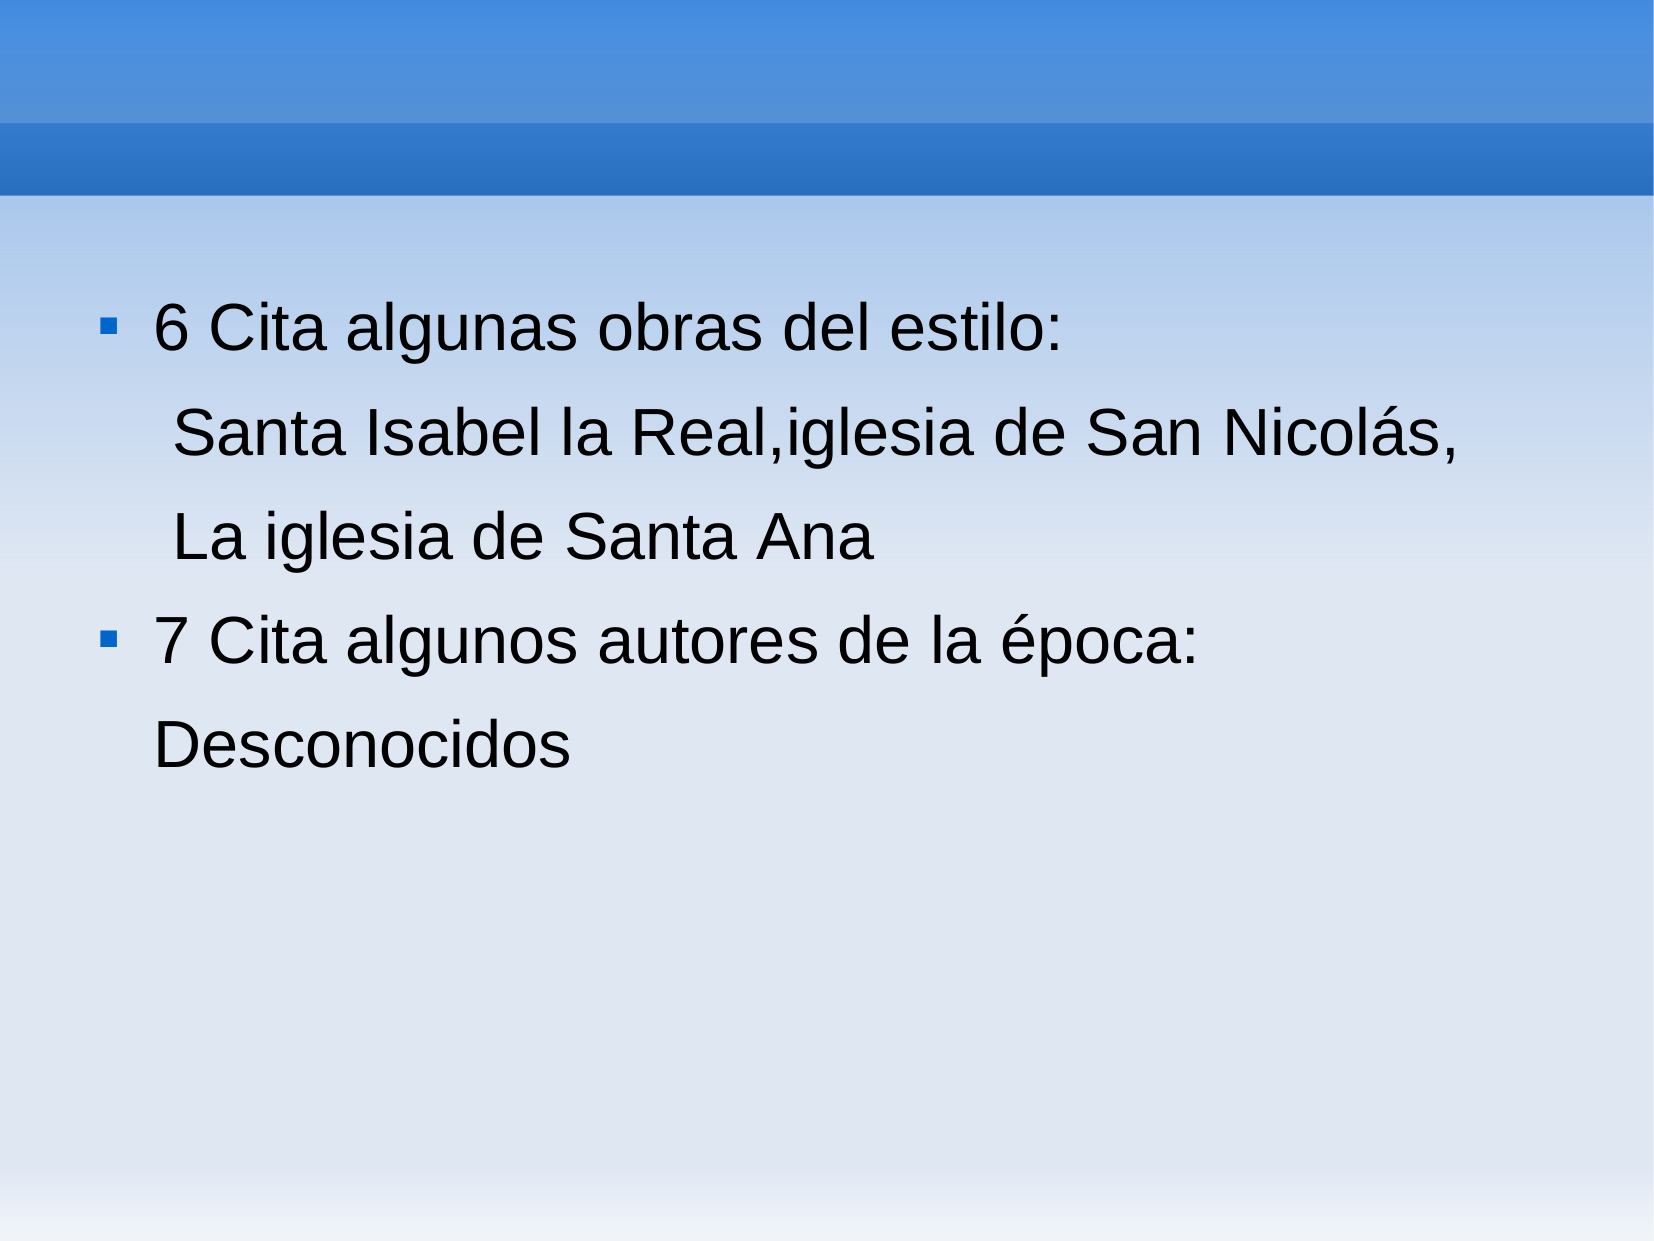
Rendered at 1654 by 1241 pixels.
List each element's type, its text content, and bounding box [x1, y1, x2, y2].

list 6 Cita algunas obras del estilo: Santa Isabel la Real,iglesia de San Nicolás, La iglesia de Santa Ana 7 Cita algunos autores de la época: Desconocidos [82, 290, 1571, 1094]
picture [0, 0, 1654, 1241]
